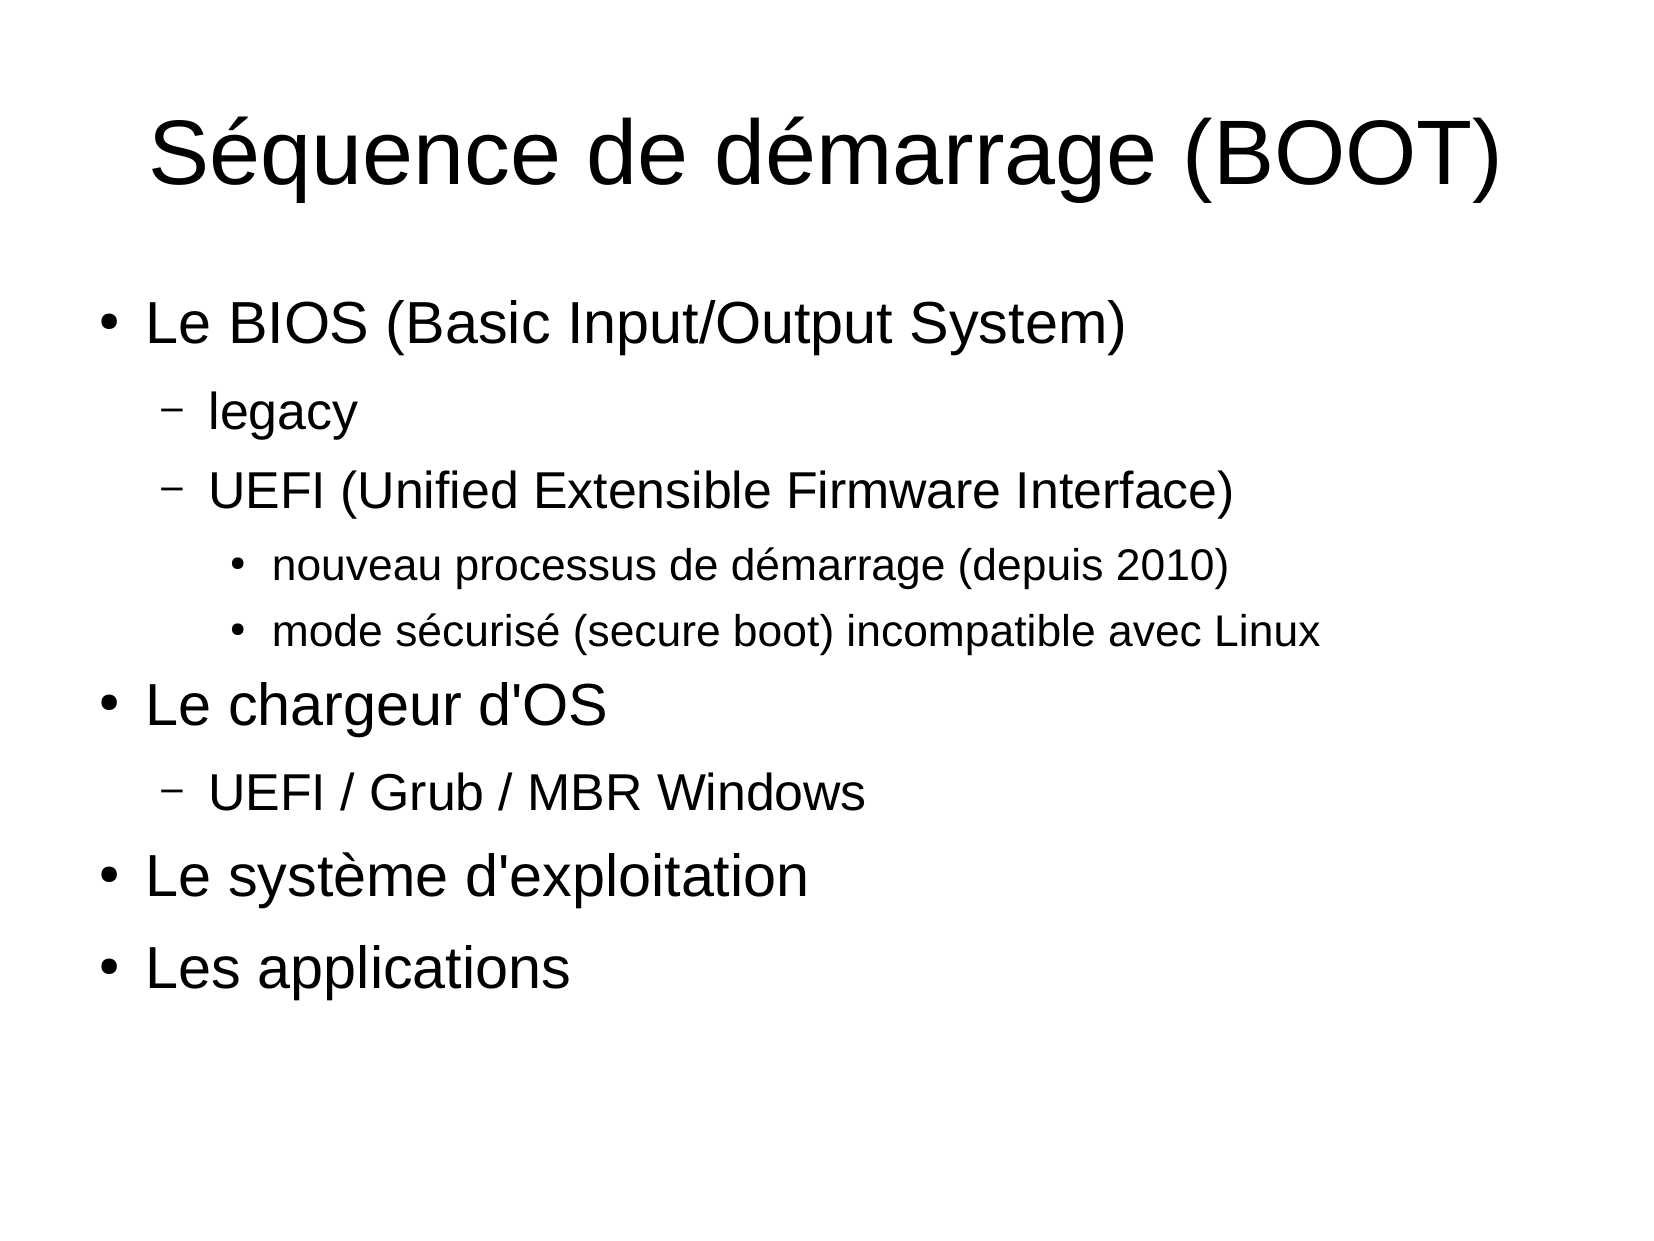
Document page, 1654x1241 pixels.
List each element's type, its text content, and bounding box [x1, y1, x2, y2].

list Le BIOS (Basic Input/Output System) legacy UEFI (Unified Extensible Firmware Interface) nouveau processus de démarrage (depuis 2010) mode sécurisé (secure boot) incompatible avec Linux Le chargeur d'OS UEFI / Grub / MBR Windows Le système d'exploitation Les applications [82, 290, 1571, 1010]
title Séquence de démarrage (BOOT) [82, 49, 1571, 257]
